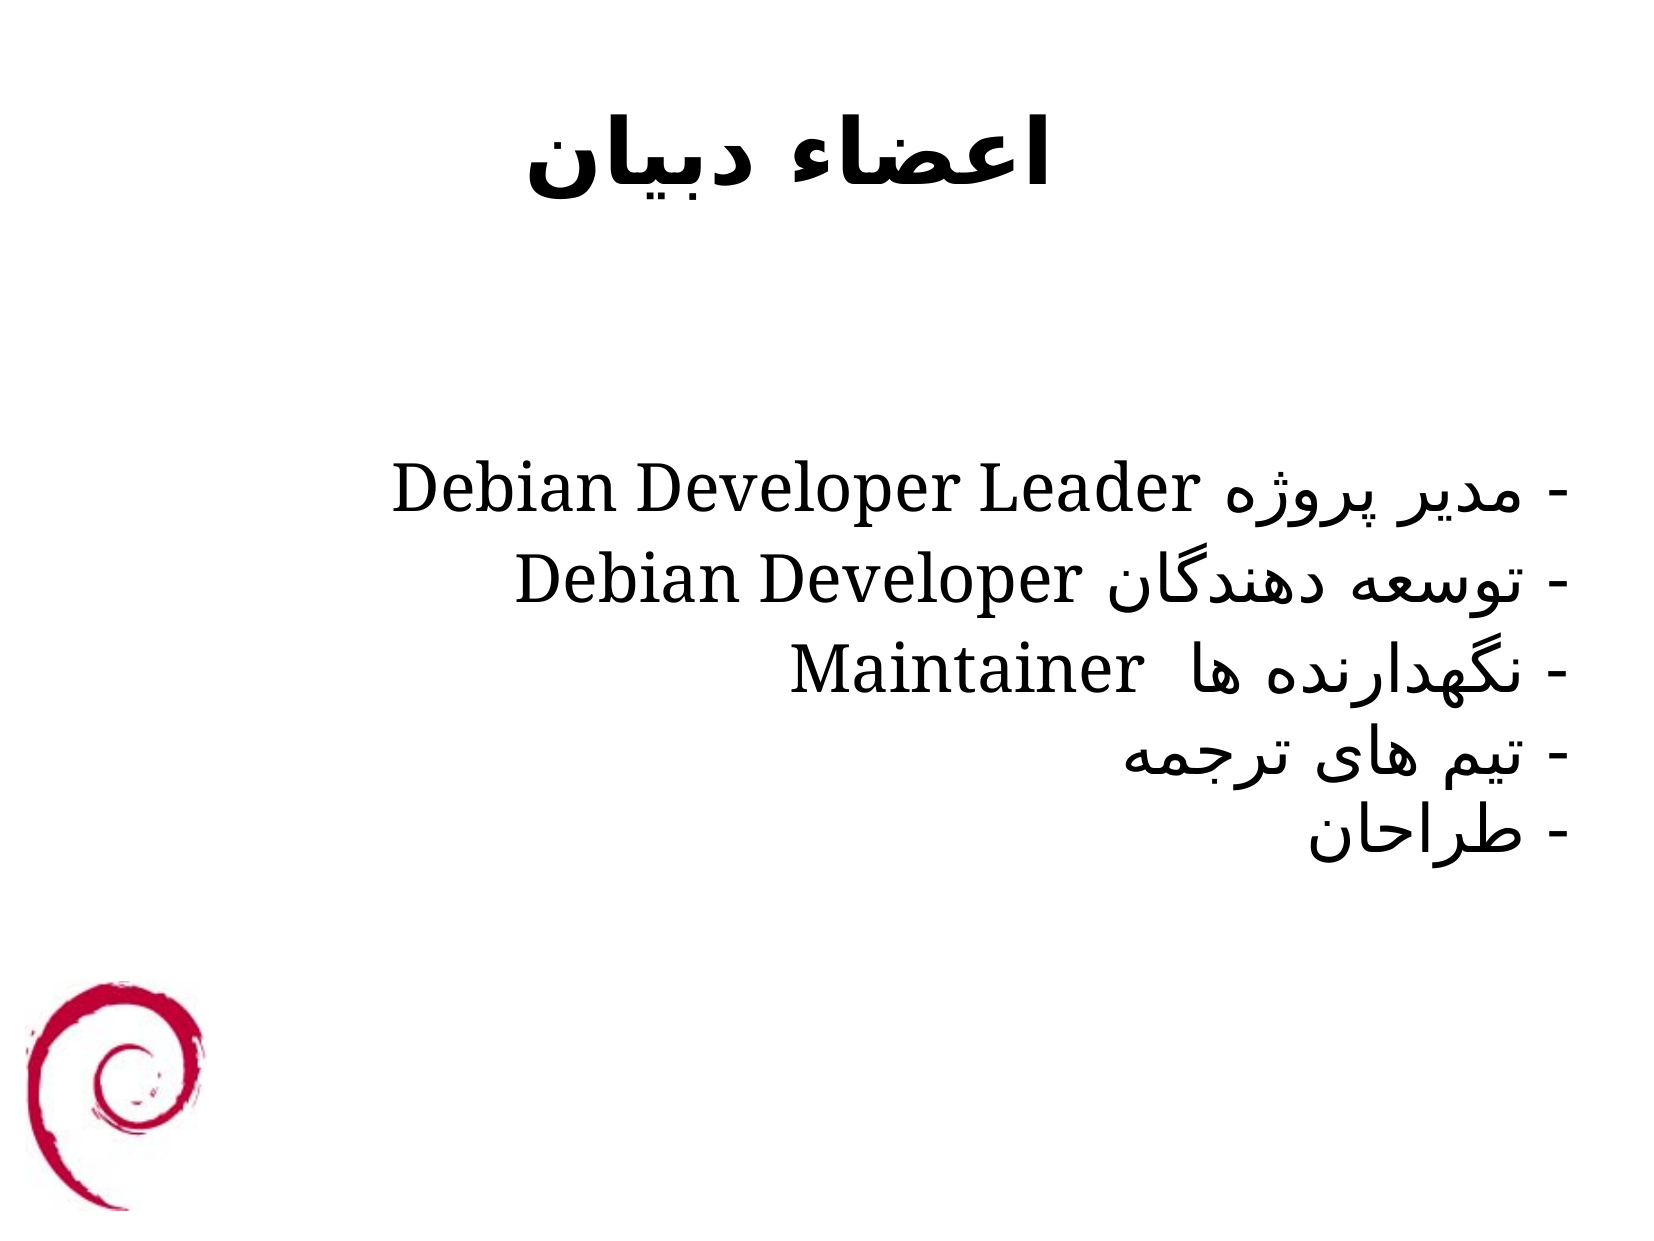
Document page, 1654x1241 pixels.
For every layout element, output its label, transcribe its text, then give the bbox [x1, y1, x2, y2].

title اعضاء دبیان [82, 56, 1571, 250]
picture [25, 981, 207, 1211]
subtitle - مدیر پروژه Debian Developer Leader - توسعه دهندگان Debian Developer - نگهدارنده ها Maintainer - تیم های ترجمه - طراحان [82, 297, 1571, 1102]
